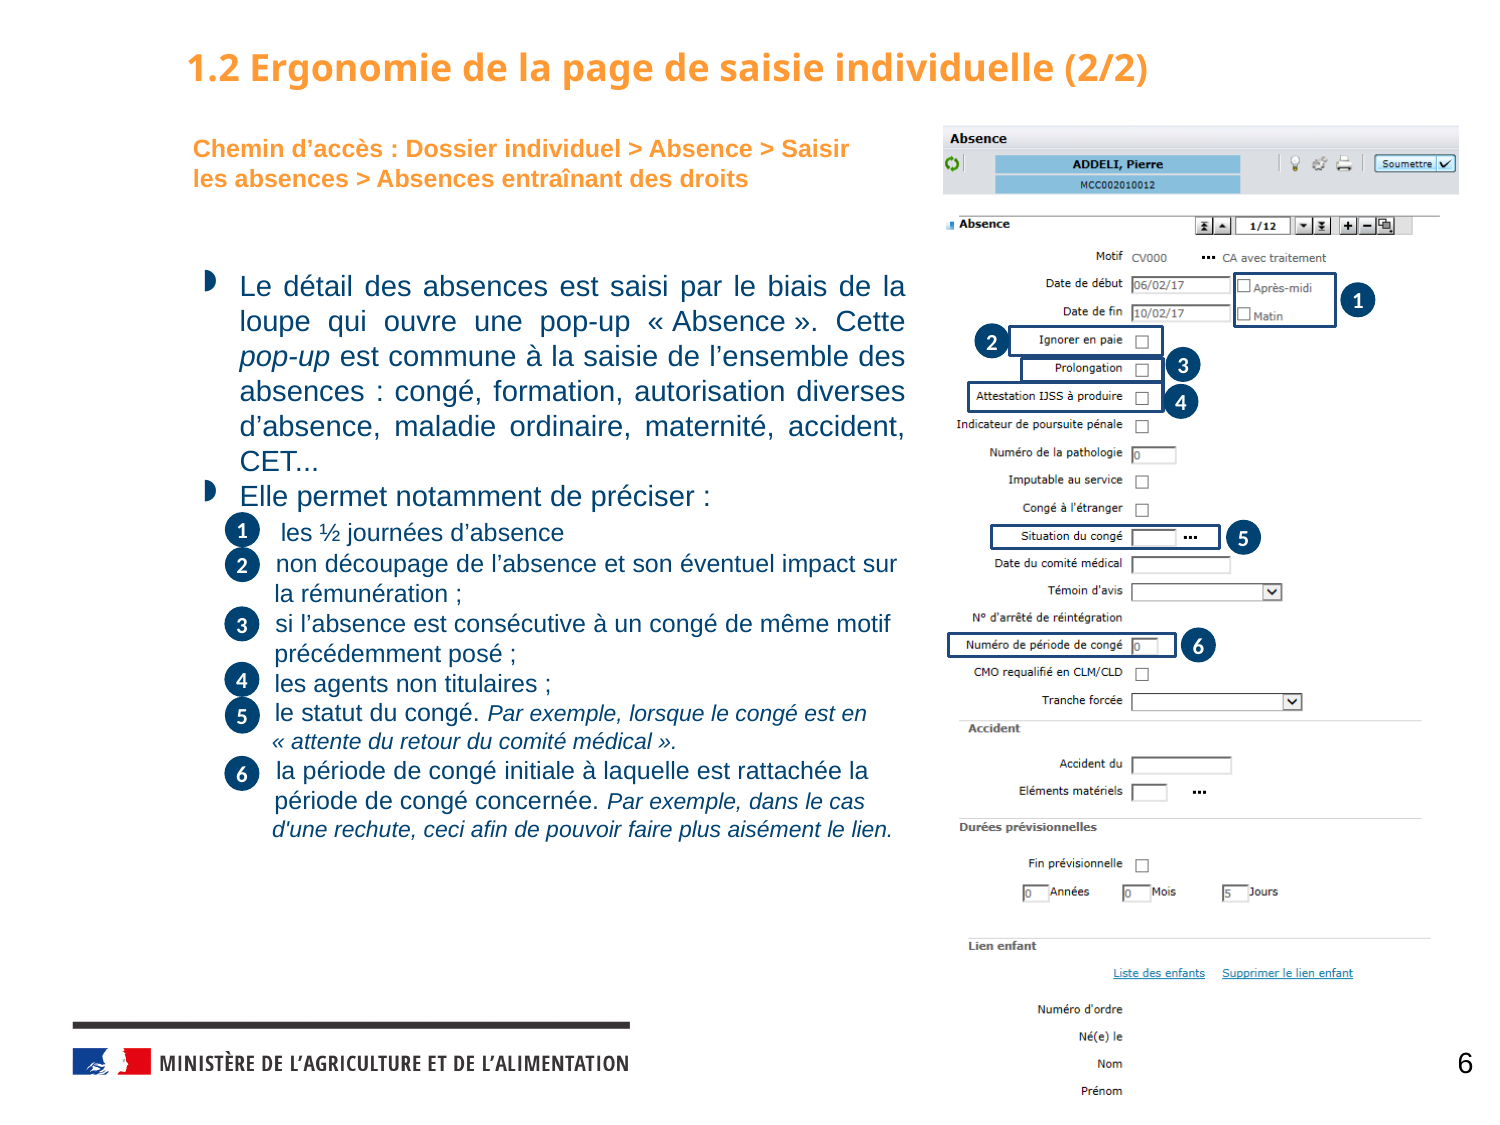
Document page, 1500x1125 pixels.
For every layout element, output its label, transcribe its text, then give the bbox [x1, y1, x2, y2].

text_box Chemin d’accès : Dossier individuel > Absence > Saisir les absences > Absences entraînant des droits [178, 125, 904, 230]
text_box 4 [224, 661, 260, 697]
text_box 4 [1163, 383, 1199, 419]
text_box 1 [224, 512, 260, 547]
text_box 2 [974, 323, 1010, 359]
picture [23, 143, 1459, 1123]
text_box 3 [1165, 346, 1201, 382]
text_box 5 [224, 696, 260, 734]
text_box 2 [224, 547, 260, 583]
text_box Le détail des absences est saisi par le biais de la loupe qui ouvre une pop-up « Absence ». Cette pop-up est commune à la saisie de l’ensemble des absences : congé, formation, autorisation diverses d’absence, maladie ordinaire, maternité, accident, CET... Elle permet notamment de préciser : les ½ journées d’absence non découpage de l’absence et son éventuel impact sur la rémunération ; si l’absence est consécutive à un congé de même motif précédemment posé ; les agents non titulaires ; le statut du congé. Par exemple, lorsque le congé est en « attente du retour du comité médical ». la période de congé initiale à laquelle est rattachée la période de congé concernée. Par exemple, dans le cas d'une rechute, ceci afin de pouvoir faire plus aisément le lien. [189, 260, 922, 863]
text_box 1.2 Ergonomie de la page de saisie individuelle (2/2) [171, 36, 1459, 143]
text_box 3 [224, 606, 260, 642]
text_box 6 [224, 755, 260, 791]
text_box 5 [1226, 519, 1262, 555]
text_box 1 [1340, 282, 1376, 318]
text_box 6 [1180, 627, 1216, 663]
